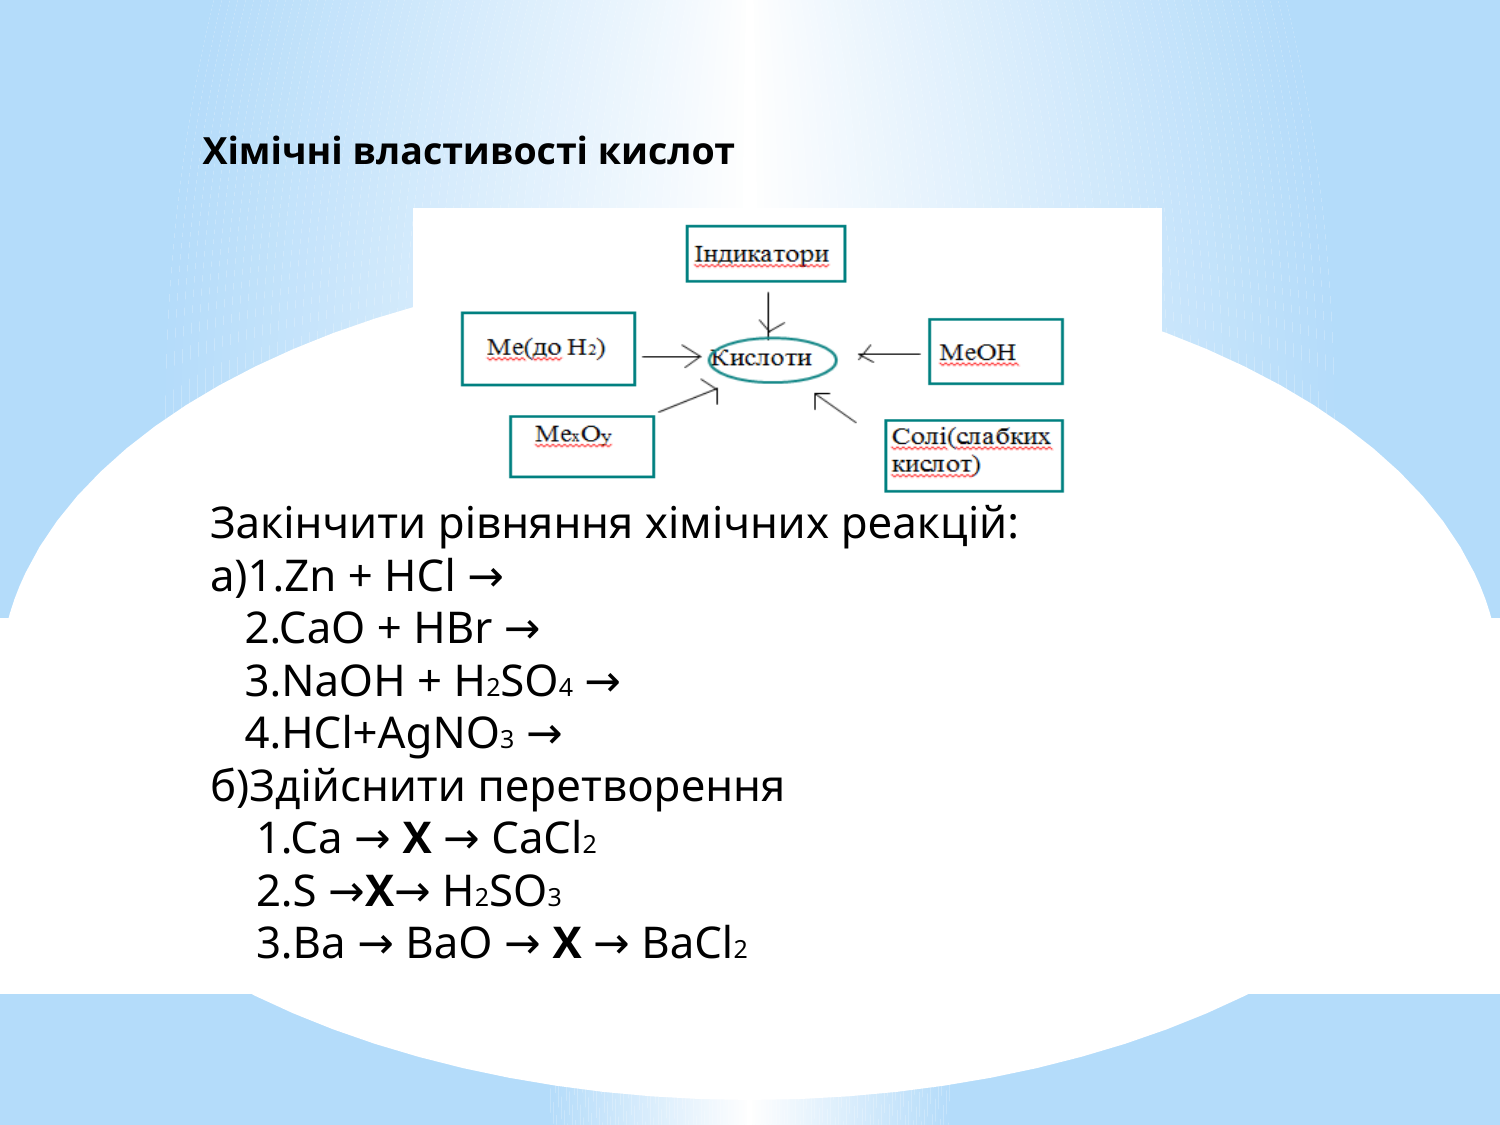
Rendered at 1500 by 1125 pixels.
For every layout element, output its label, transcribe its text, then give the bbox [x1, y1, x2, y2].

picture [413, 208, 1162, 502]
list Хімічні властивості кислот Закінчити рівняння хімічних реакцій: а)1.Zn + HCl → 2.CaO + HBr → 3.NaOH + H2SO4 → 4.HCl+AgNO3 → б)Здійснити перетворення 1.Ca → X → CaCl2 2.S →X→ H2SO3 3.Ba → BaO → X → BaCl2 [187, 120, 1365, 1059]
